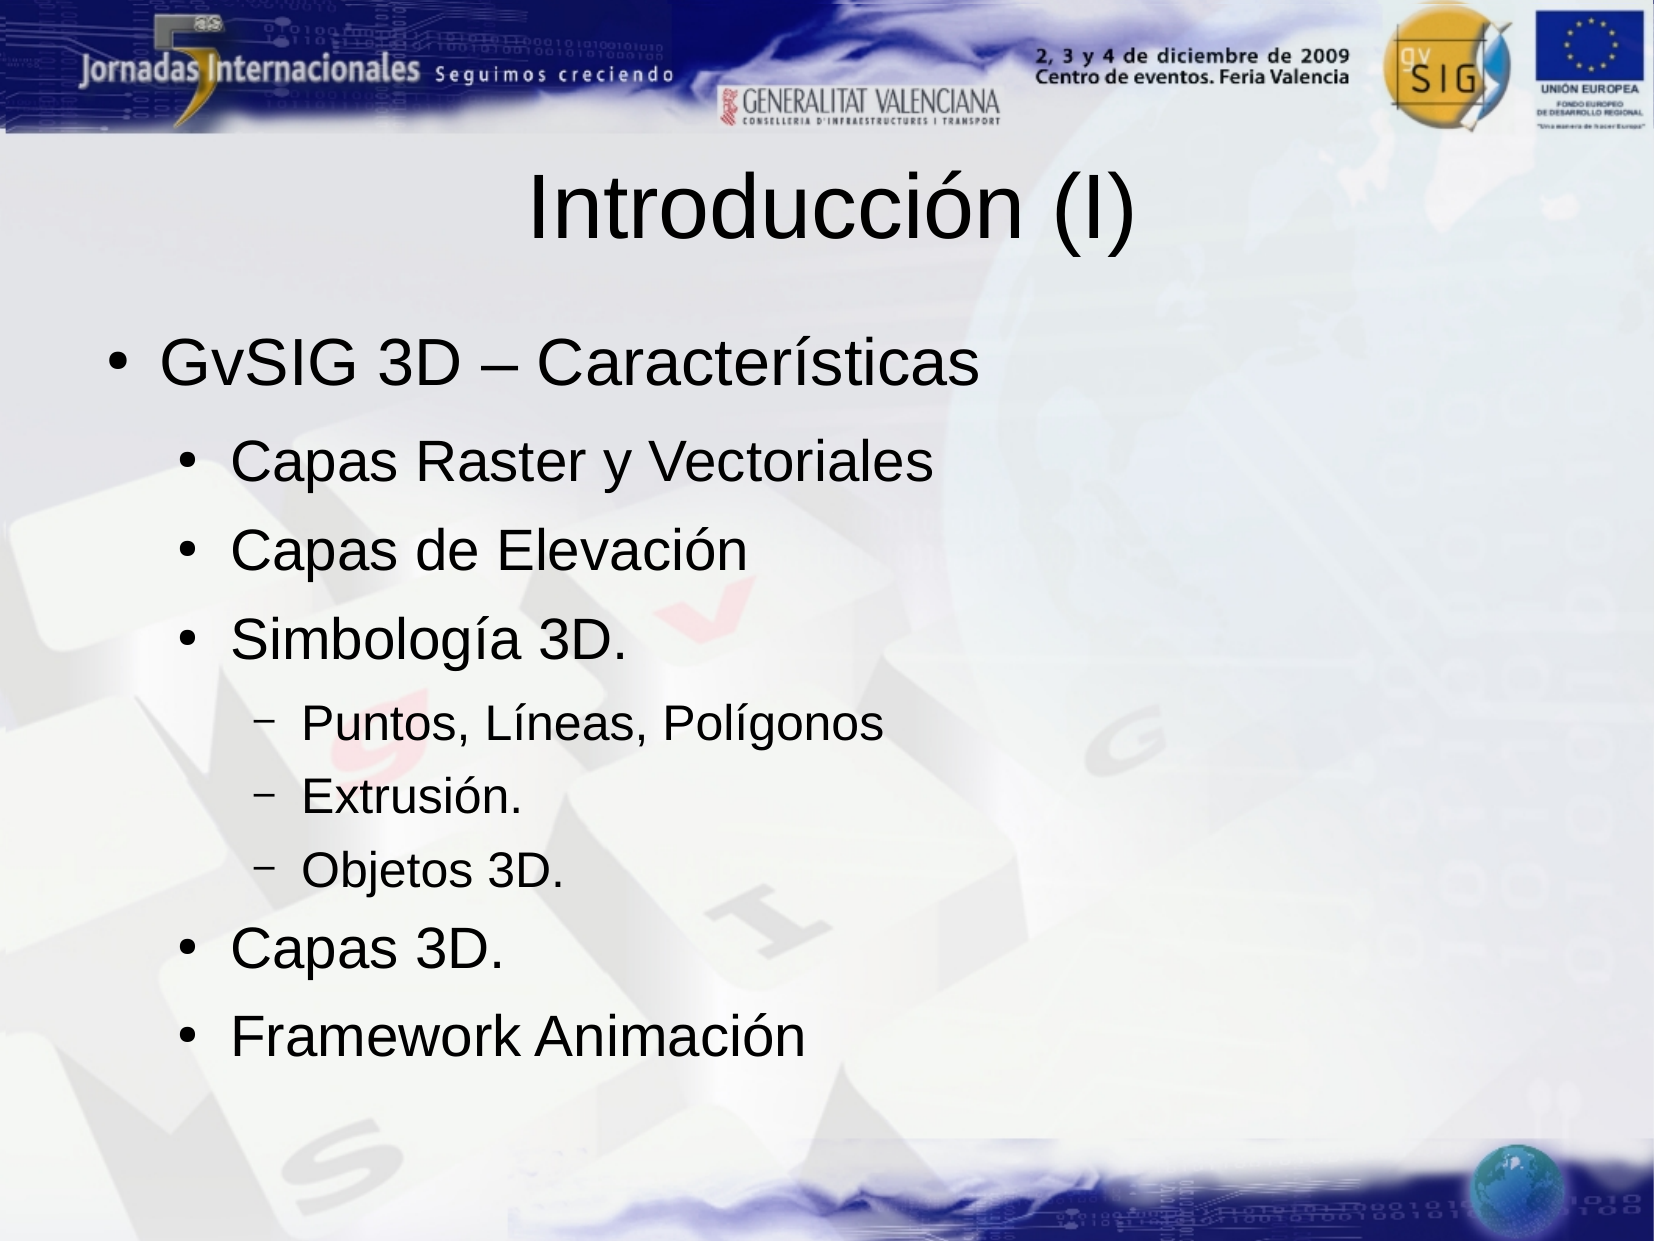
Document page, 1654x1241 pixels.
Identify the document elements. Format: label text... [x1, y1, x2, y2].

picture [0, 0, 1654, 1241]
list GvSIG 3D – Características Capas Raster y Vectoriales Capas de Elevación Simbología 3D. Puntos, Líneas, Polígonos Extrusión. Objetos 3D. Capas 3D. Framework Animación [88, 324, 1577, 1144]
title Introducción (I) [88, 118, 1577, 296]
